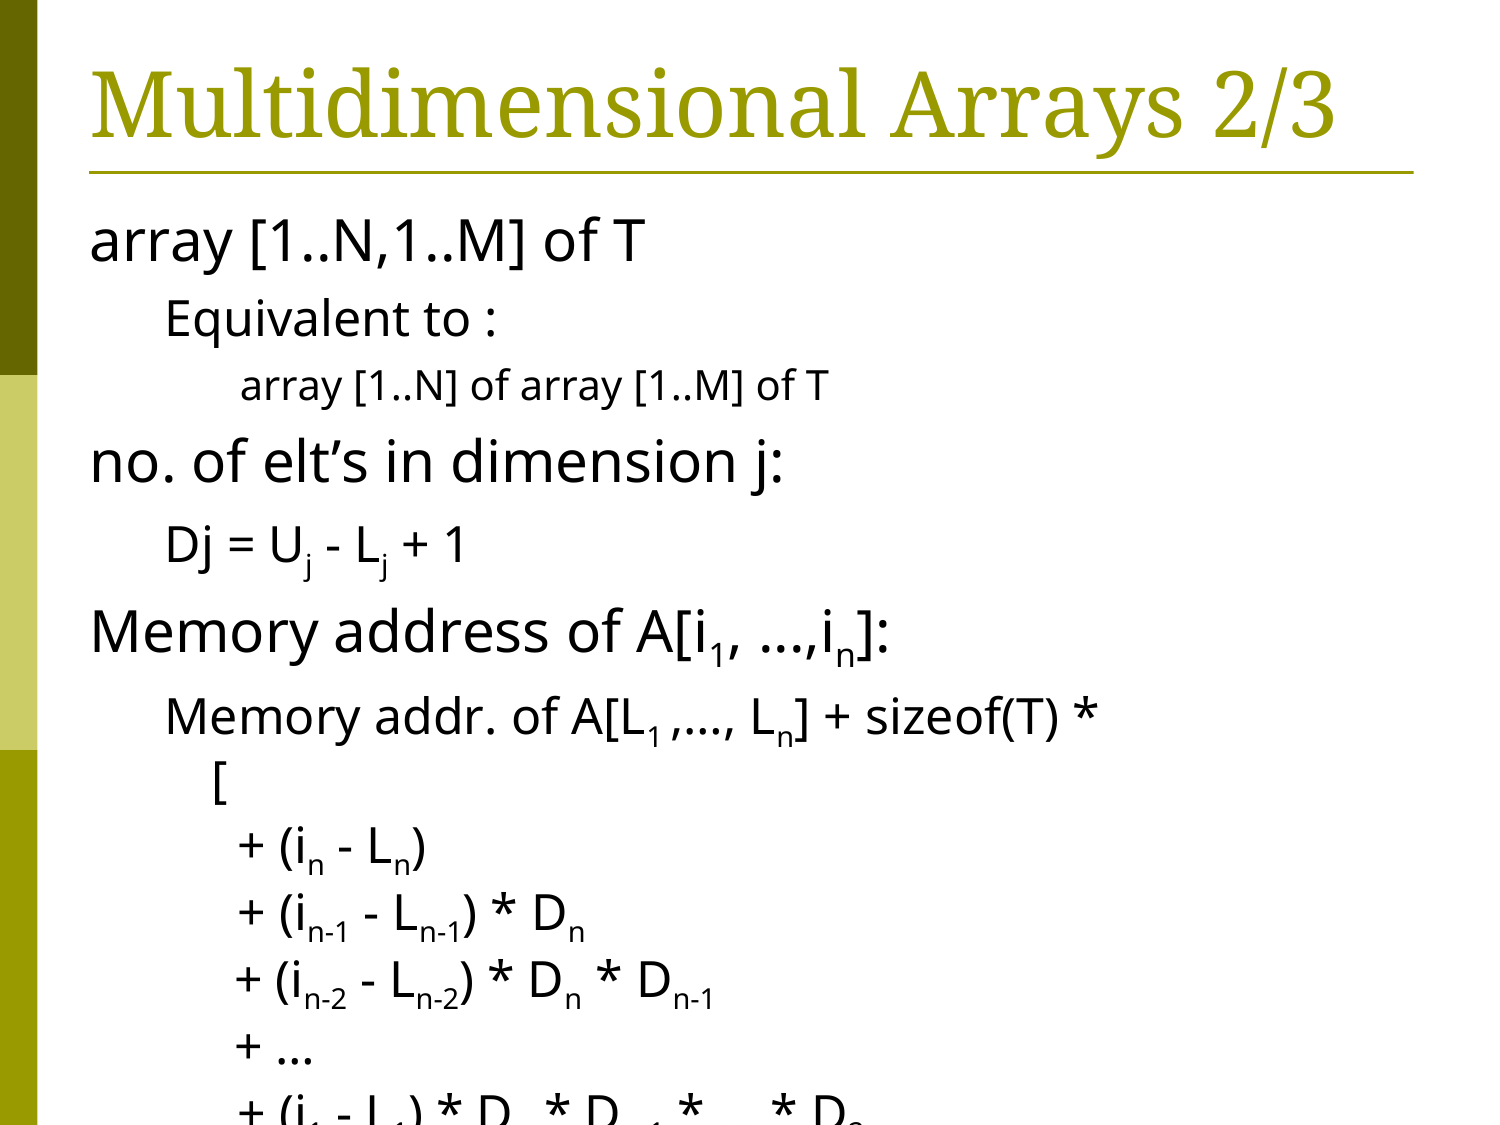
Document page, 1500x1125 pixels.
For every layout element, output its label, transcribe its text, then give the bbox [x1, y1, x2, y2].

title Multidimensional Arrays 2/3 [75, 45, 1426, 173]
list array [1..N,1..M] of T Equivalent to : array [1..N] of array [1..M] of T no. of elt’s in dimension j: Dj = Uj - Lj + 1 Memory address of A[i1, ...,in]: Memory addr. of A[L1 ,…, Ln] + sizeof(T) * [ + (in - Ln) + (in-1 - Ln-1) * Dn + (in-2 - Ln-2) * Dn * Dn-1 + … + (i1 - L1) * Dn * Dn-1 * … * D2 ] [75, 196, 1426, 1101]
